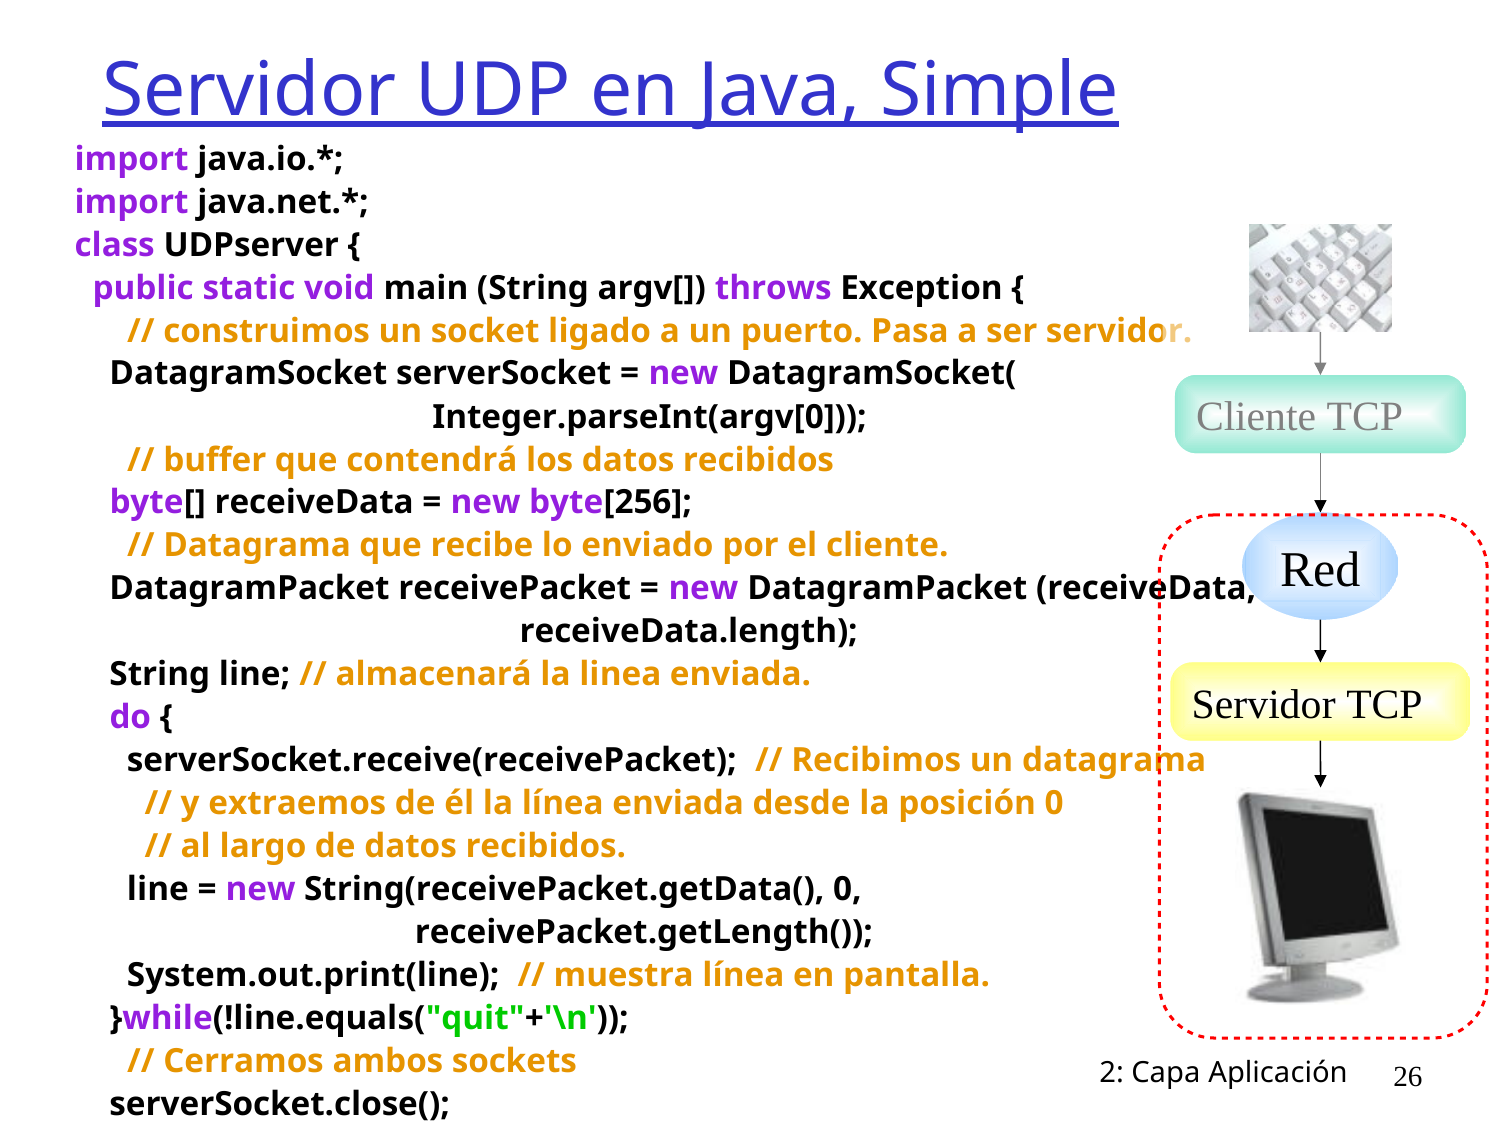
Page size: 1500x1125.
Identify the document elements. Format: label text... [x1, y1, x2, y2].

picture [1235, 787, 1406, 1009]
text_box Red [1242, 512, 1399, 620]
text_box Servidor TCP [1170, 662, 1471, 741]
list import java.io.*; import java.net.*; class UDPserver { public static void main (String argv[]) throws Exception { // construimos un socket ligado a un puerto. Pasa a ser servidor. DatagramSocket serverSocket = new DatagramSocket( Integer.parseInt(argv[0])); // buffer que contendrá los datos recibidos byte[] receiveData = new byte[256]; // Datagrama que recibe lo enviado por el cliente. DatagramPacket receivePacket = new DatagramPacket (receiveData, receiveData.length); String line; // almacenará la linea enviada. do { serverSocket.receive(receivePacket); // Recibimos un datagrama // y extraemos de él la línea enviada desde la posición 0 // al largo de datos recibidos. line = new String(receivePacket.getData(), 0, receivePacket.getLength()); System.out.print(line); // muestra línea en pantalla. }while(!line.equals("quit"+'\n')); // Cerramos ambos sockets serverSocket.close(); } } [4, 128, 1380, 1102]
text_box [1162, 212, 1476, 501]
title Servidor UDP en Java, Simple [87, 15, 1463, 158]
